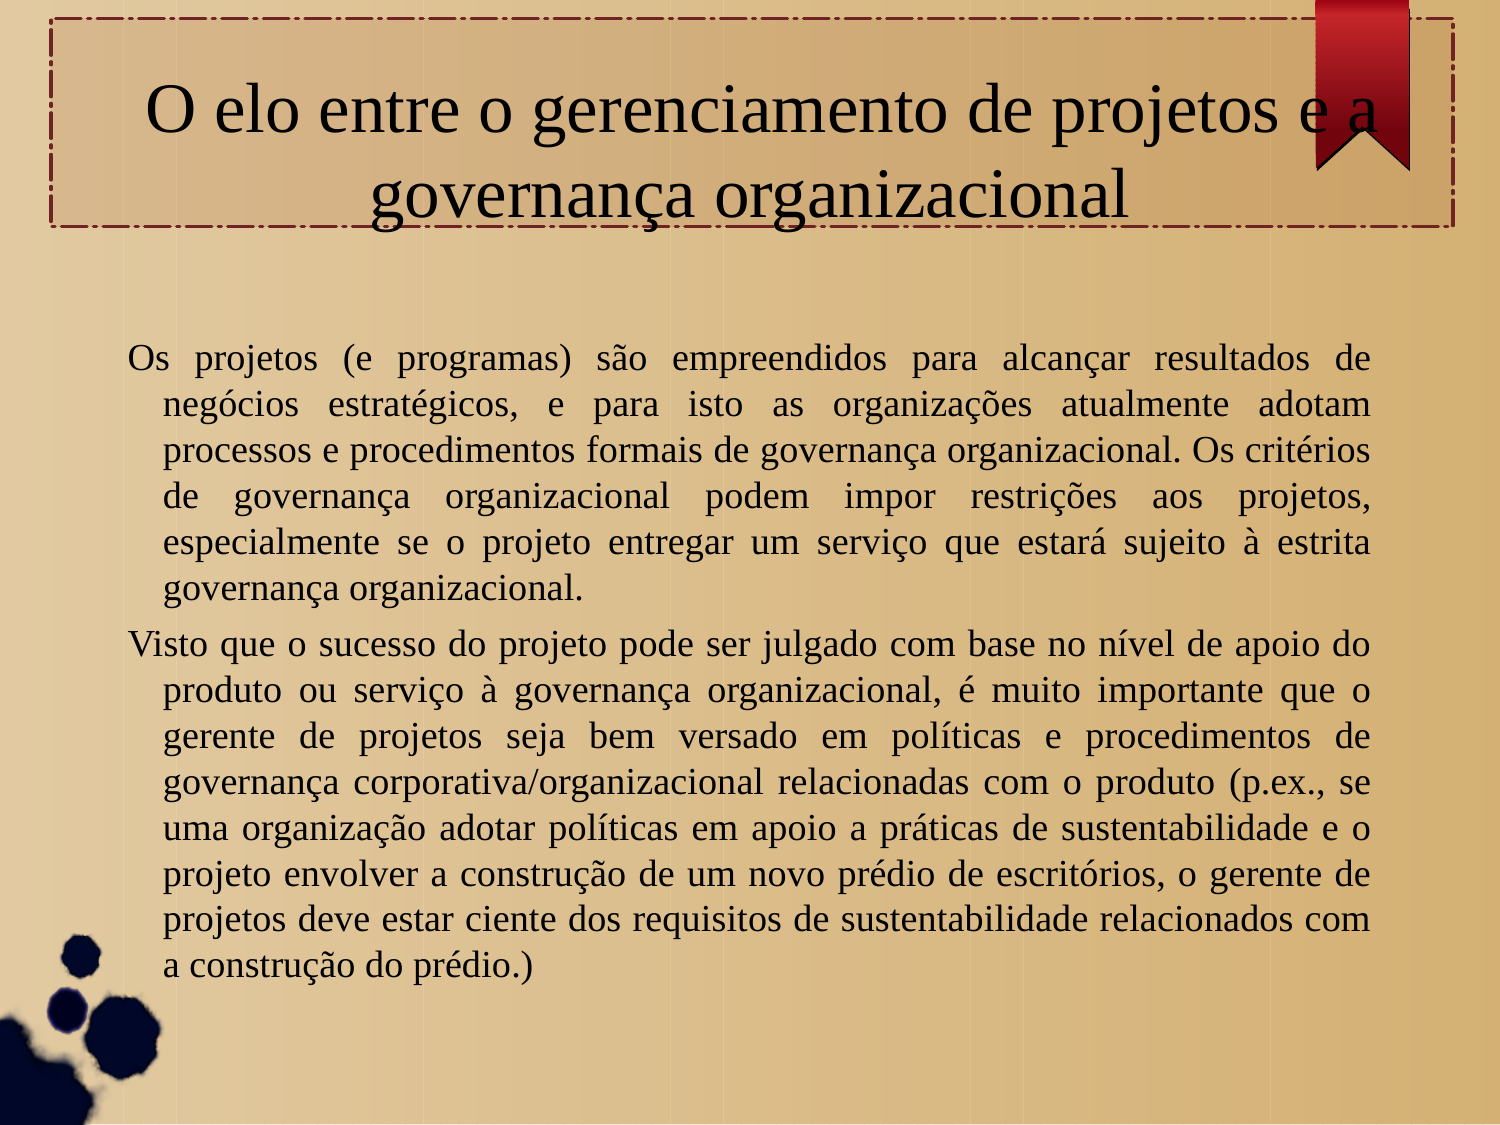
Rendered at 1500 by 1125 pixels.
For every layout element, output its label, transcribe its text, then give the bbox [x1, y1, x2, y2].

title O elo entre o gerenciamento de projetos e a governança organizacional [60, 52, 1441, 240]
list Os projetos (e programas) são empreendidos para alcançar resultados de negócios estratégicos, e para isto as organizações atualmente adotam processos e procedimentos formais de governança organizacional. Os critérios de governança organizacional podem impor restrições aos projetos, especialmente se o projeto entregar um serviço que estará sujeito à estrita governança organizacional. Visto que o sucesso do projeto pode ser julgado com base no nível de apoio do produto ou serviço à governança organizacional, é muito importante que o gerente de projetos seja bem versado em políticas e procedimentos de governança corporativa/organizacional relacionadas com o produto (p.ex., se uma organização adotar políticas em apoio a práticas de sustentabilidade e o projeto envolver a construção de um novo prédio de escritórios, o gerente de projetos deve estar ciente dos requisitos de sustentabilidade relacionados com a construção do prédio.) [112, 324, 1388, 1000]
